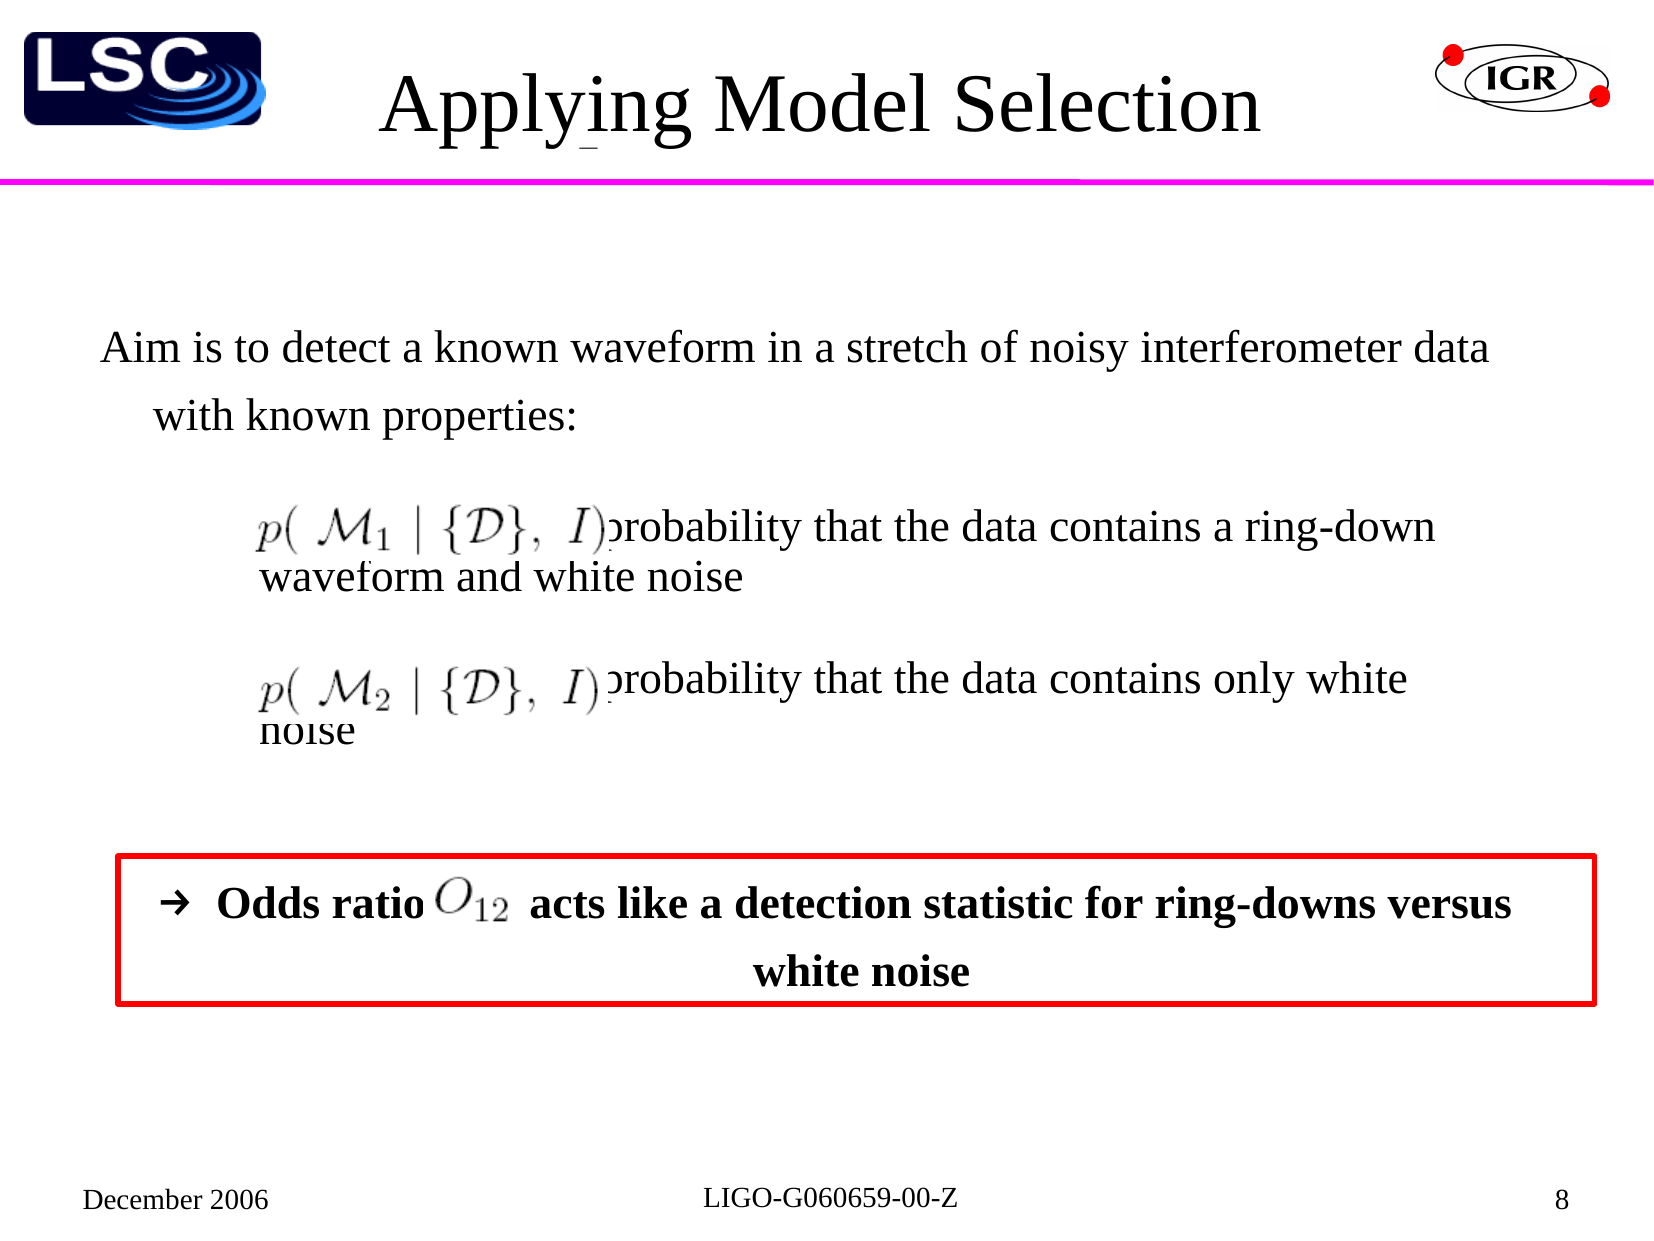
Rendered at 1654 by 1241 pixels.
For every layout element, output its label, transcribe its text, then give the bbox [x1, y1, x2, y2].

picture [253, 664, 608, 724]
list Aim is to detect a known waveform in a stretch of noisy interferometer data with known properties: → Odds ratio acts like a detection statistic for ring-downs versus white noise [82, 206, 1571, 1171]
text_box - probability that the data contains a ring-down waveform and white noise - probability that the data contains only white noise [171, 490, 1471, 789]
picture [1565, 44, 1610, 112]
picture [24, 32, 76, 130]
title Applying Model Selection [76, 0, 1565, 207]
list Aim is to detect a known waveform in a stretch of noisy interferometer data with known properties: → Odds ratio acts like a detection statistic for ring-downs versus white noise [121, 859, 1571, 1001]
picture [423, 871, 519, 931]
picture [253, 496, 609, 562]
